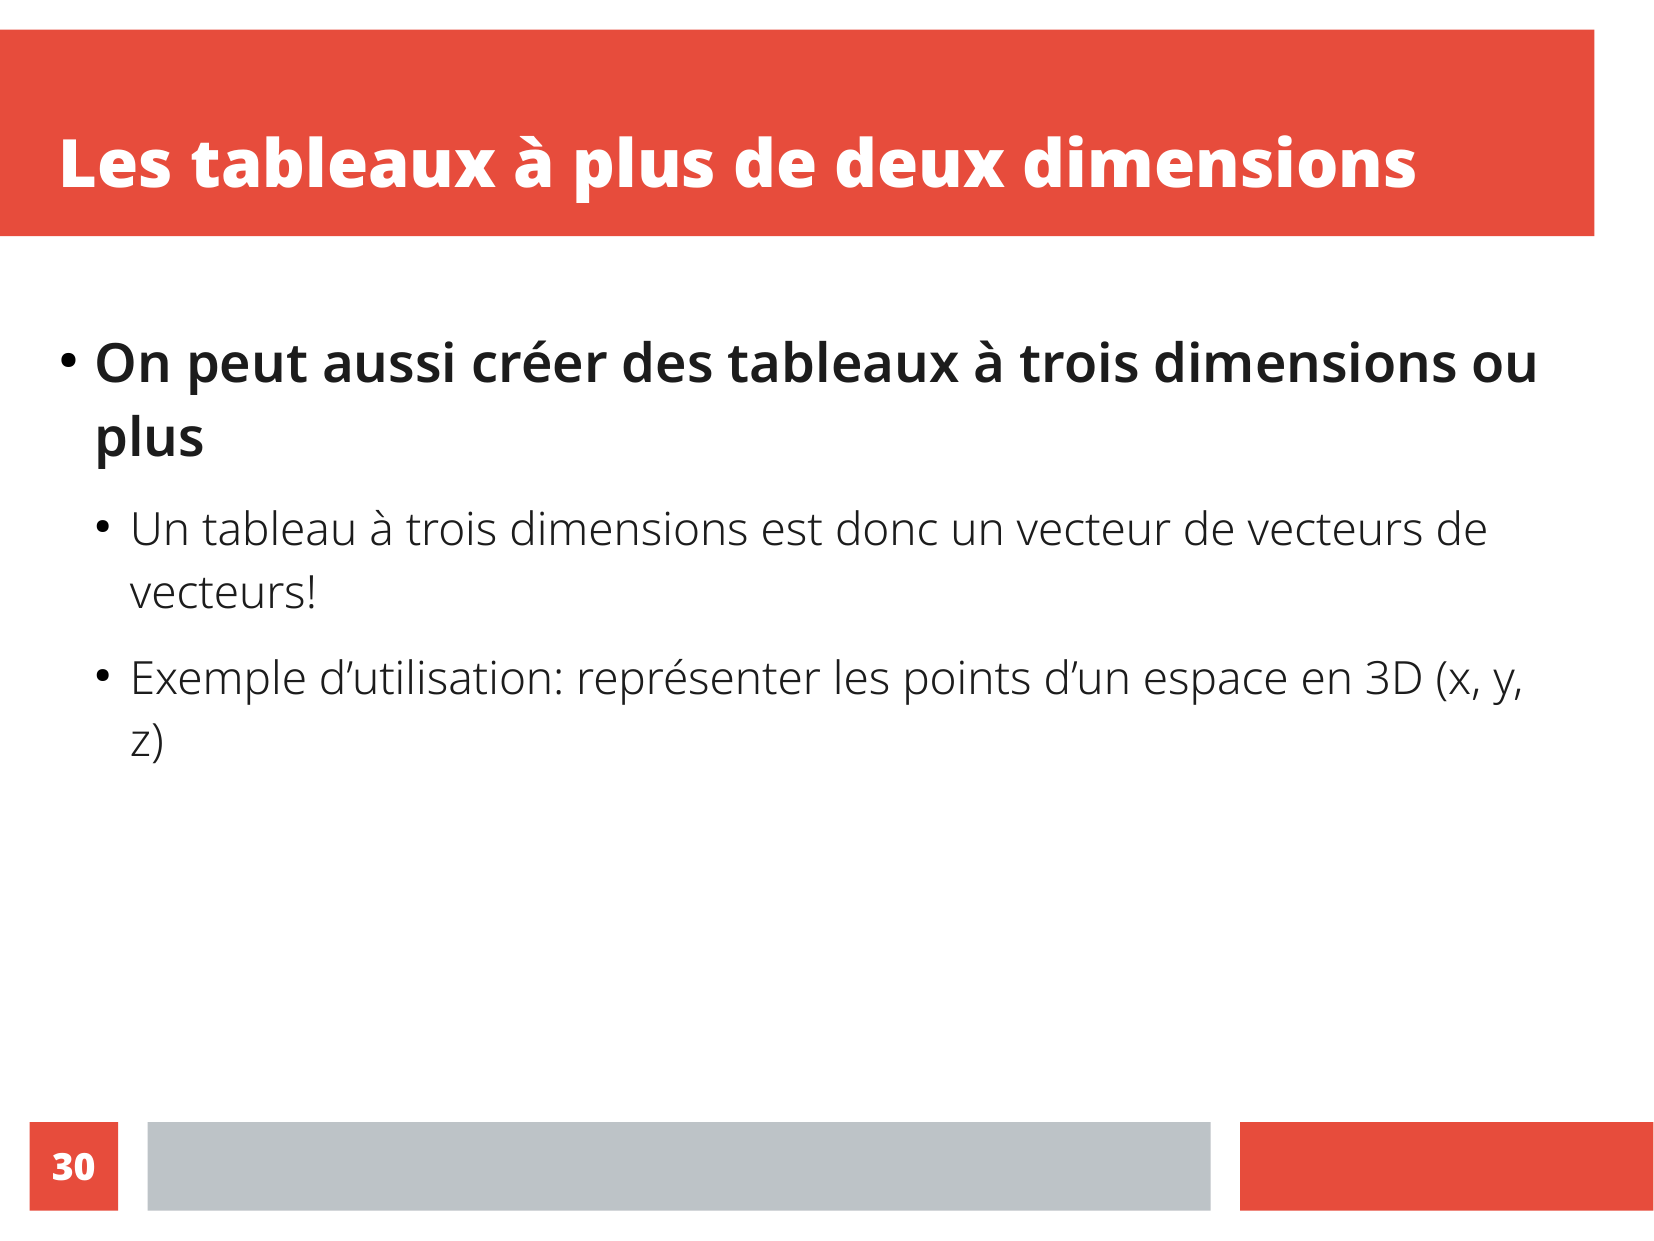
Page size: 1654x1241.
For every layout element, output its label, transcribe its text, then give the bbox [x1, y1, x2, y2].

list On peut aussi créer des tableaux à trois dimensions ou plus Un tableau à trois dimensions est donc un vecteur de vecteurs de vecteurs! Exemple d’utilisation: représenter les points d’un espace en 3D (x, y, z) [59, 324, 1565, 1093]
title Les tableaux à plus de deux dimensions [59, 59, 1595, 207]
